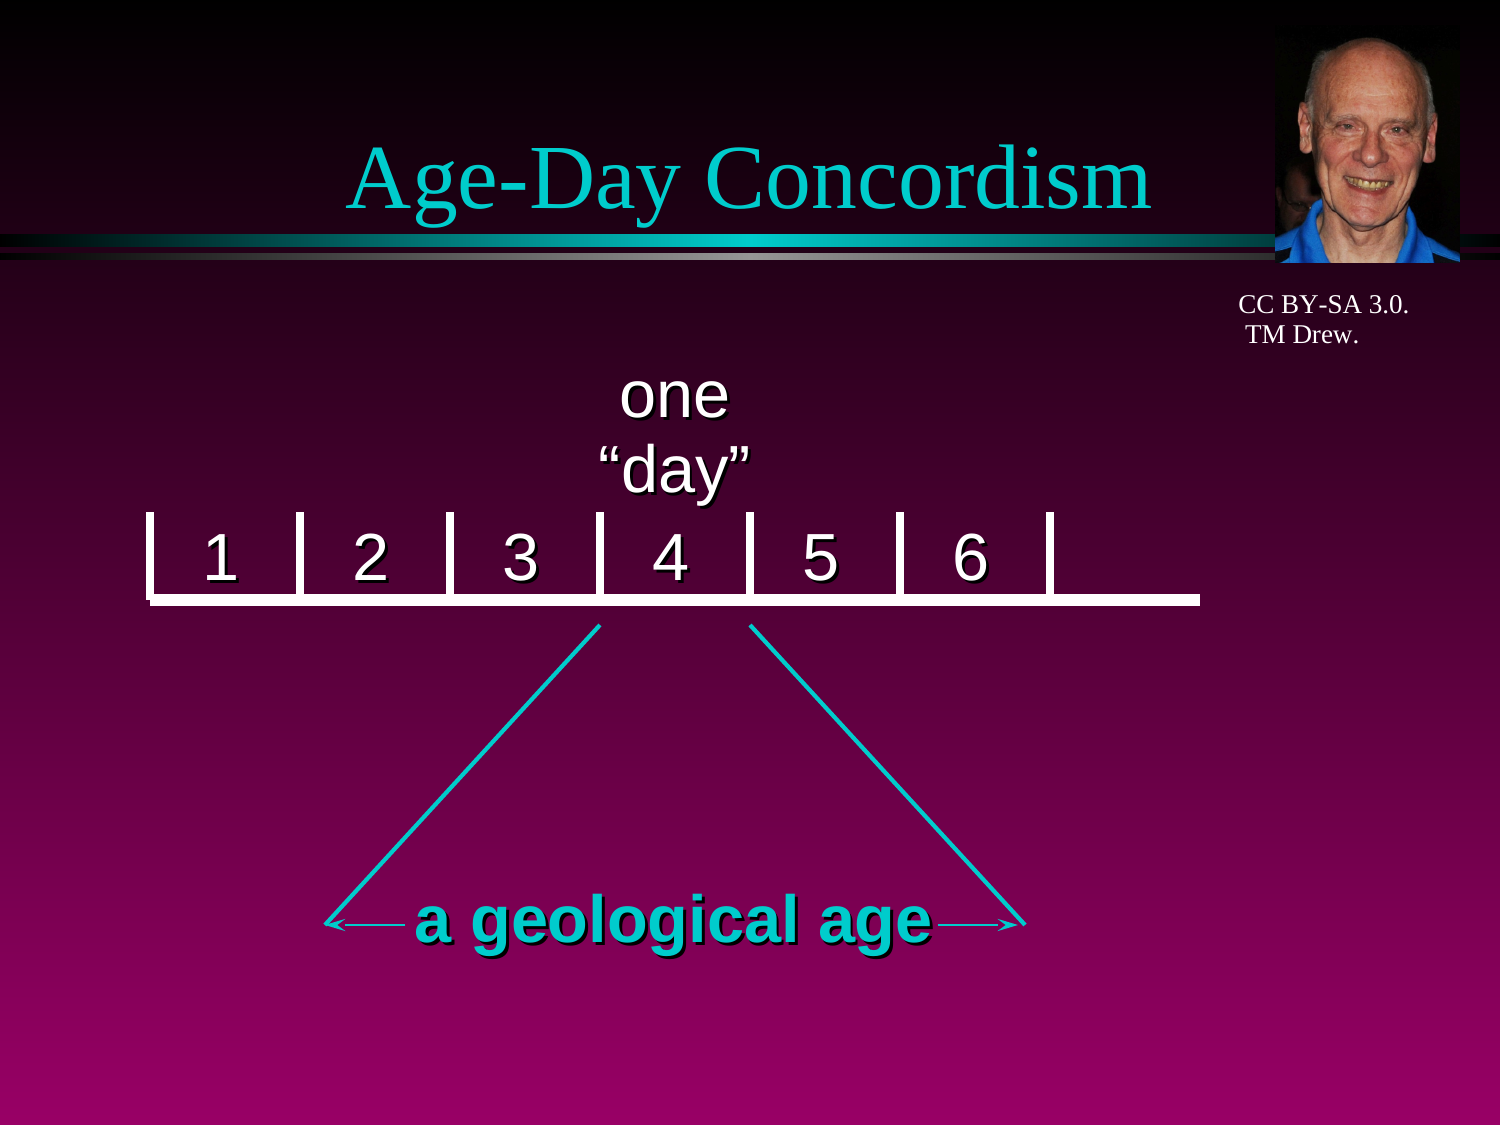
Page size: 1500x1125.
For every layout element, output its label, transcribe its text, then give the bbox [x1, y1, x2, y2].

text_box 3 [487, 512, 563, 603]
text_box a geological age [399, 874, 951, 965]
text_box CC BY-SA 3.0. TM Drew. [1223, 282, 1487, 357]
text_box 1 [187, 512, 263, 603]
text_box 4 [637, 515, 713, 603]
text_box 6 [937, 512, 1013, 603]
picture [1275, 25, 1460, 263]
text_box 2 [337, 512, 413, 603]
text_box one “day” [549, 349, 801, 515]
text_box 5 [787, 512, 863, 603]
title Age-Day Concordism [112, 83, 1388, 272]
